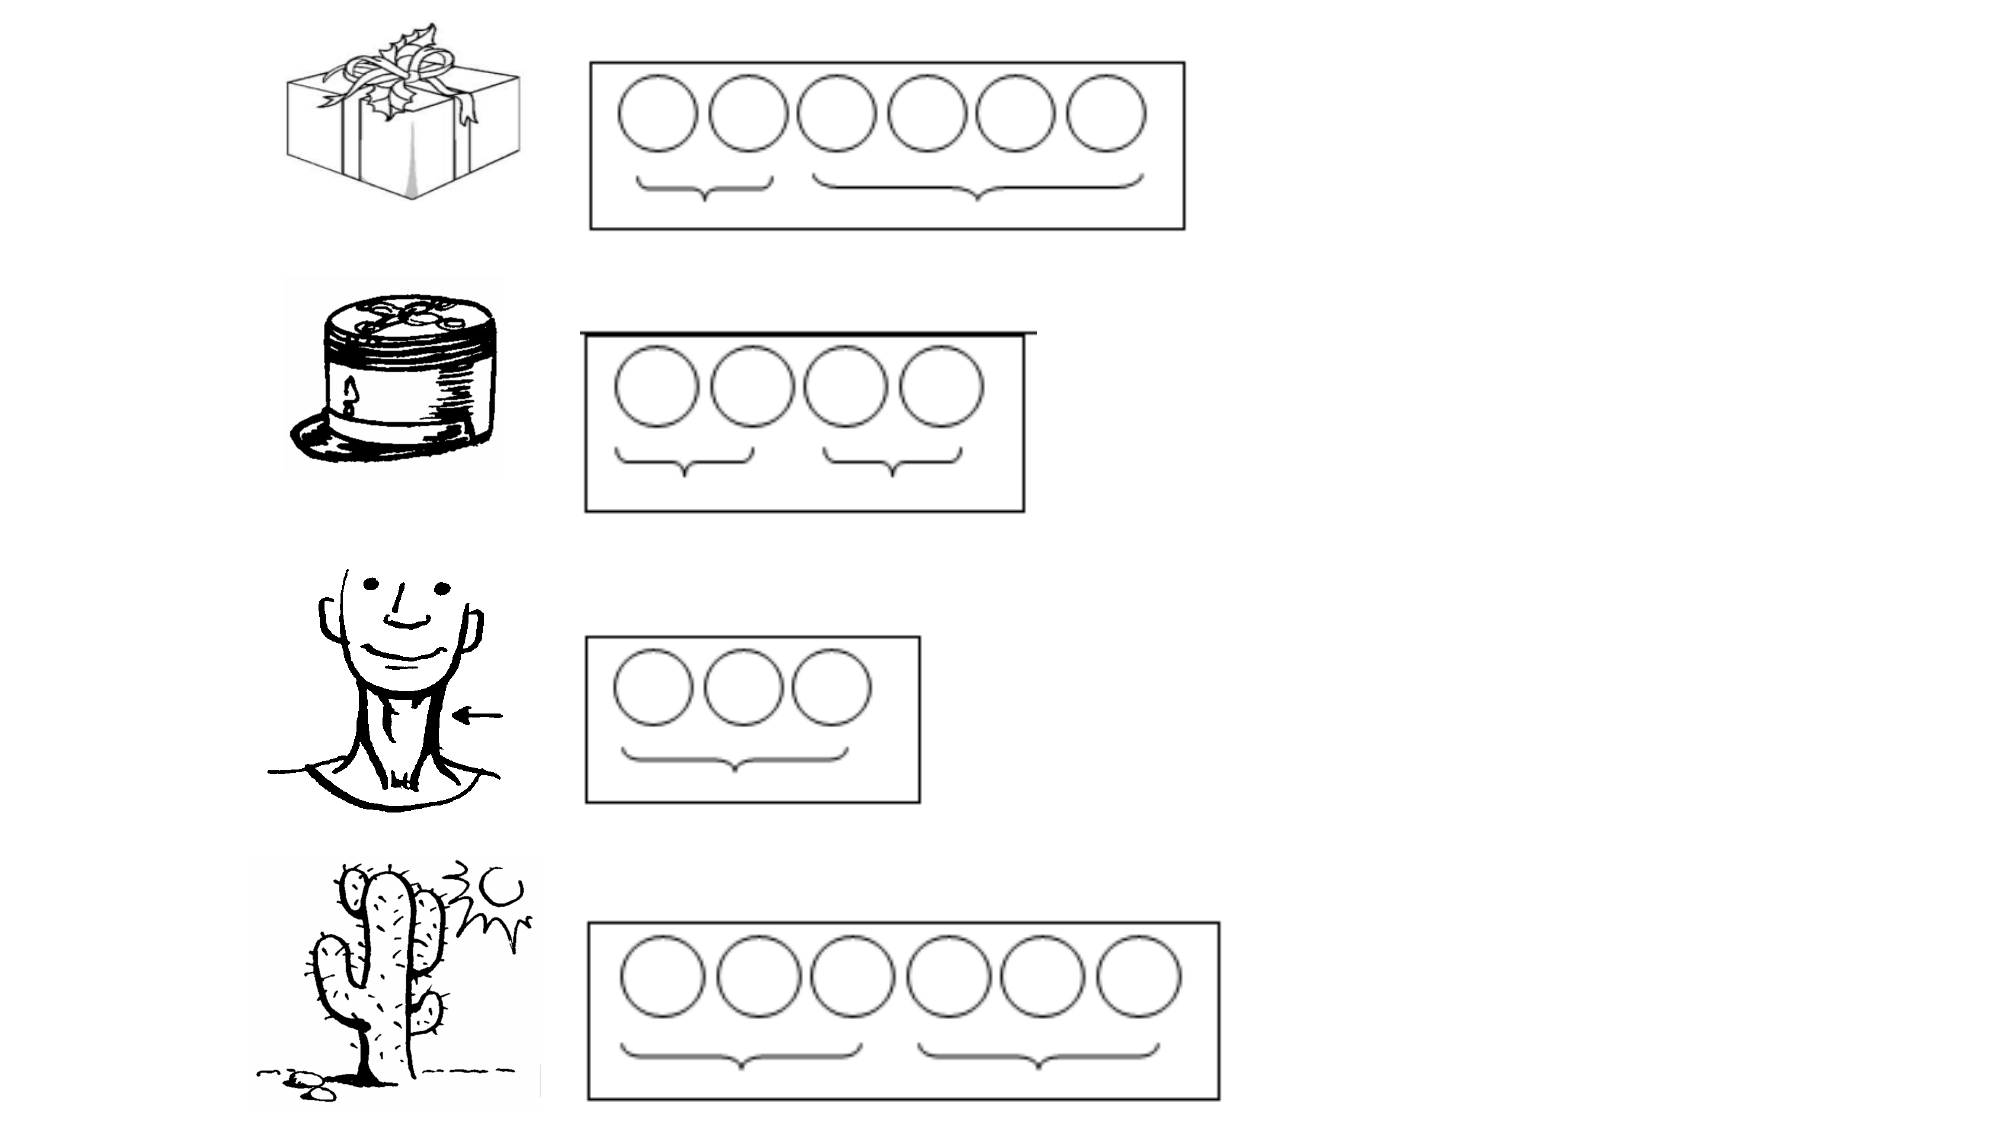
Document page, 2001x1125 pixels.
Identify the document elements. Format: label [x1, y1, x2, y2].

picture [555, 621, 963, 815]
picture [248, 855, 541, 1110]
picture [580, 327, 1037, 533]
picture [580, 903, 1257, 1110]
picture [264, 554, 526, 820]
picture [580, 57, 1207, 239]
picture [284, 276, 505, 478]
picture [284, 20, 530, 201]
